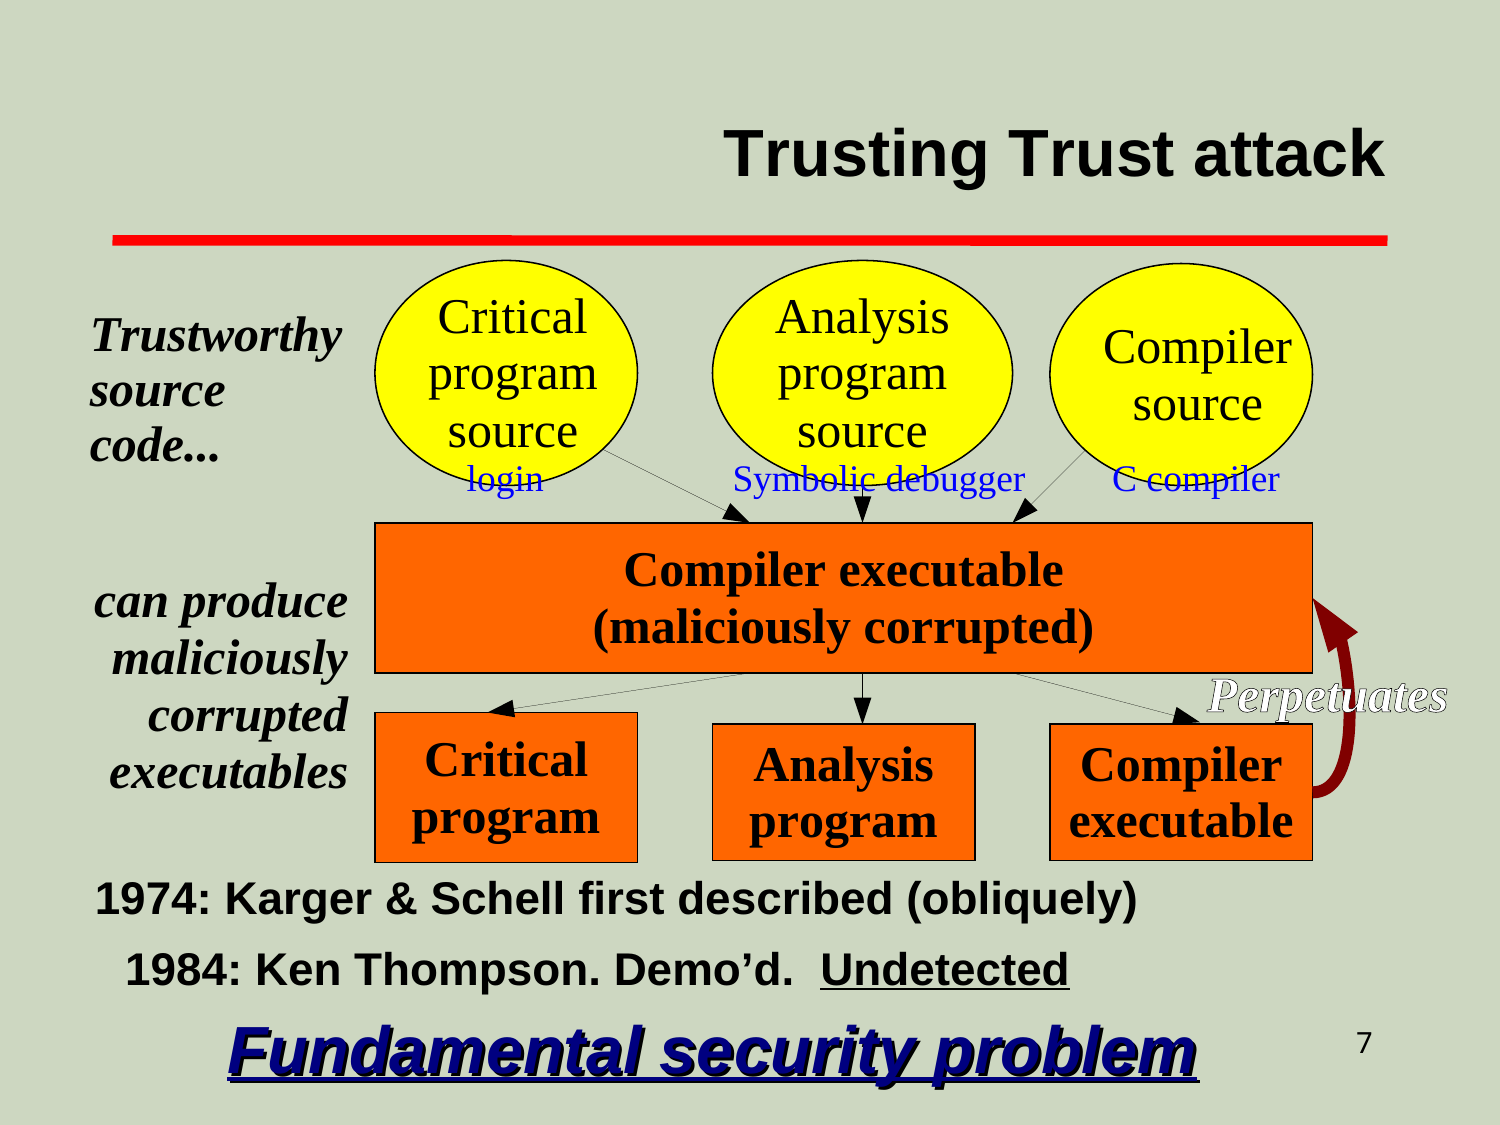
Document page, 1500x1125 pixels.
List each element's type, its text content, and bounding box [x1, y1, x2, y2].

text_box Critical program source [374, 260, 638, 477]
text_box Compiler executable (maliciously corrupted) [374, 522, 1313, 673]
text_box login [451, 451, 559, 508]
text_box Compiler executable [1049, 724, 1313, 861]
list 1974: Karger & Schell first described (obliquely) [94, 872, 1333, 938]
text_box Analysis program [712, 724, 975, 861]
text_box C compiler [1097, 451, 1295, 508]
text_box Analysis program source [712, 260, 1013, 451]
text_box Trustworthy source code... [75, 299, 358, 481]
title Trusting Trust attack [124, 93, 1387, 216]
text_box Symbolic debugger [717, 451, 1041, 508]
text_box Perpetuates [1192, 658, 1493, 732]
text_box 1984: Ken Thompson. Demo’d. Undetected [110, 937, 1348, 1003]
list Fundamental security problem [75, 1012, 1350, 1102]
text_box can produce maliciously corrupted executables [41, 564, 364, 808]
text_box Compiler source [1049, 263, 1313, 460]
text_box Critical program [374, 712, 638, 863]
